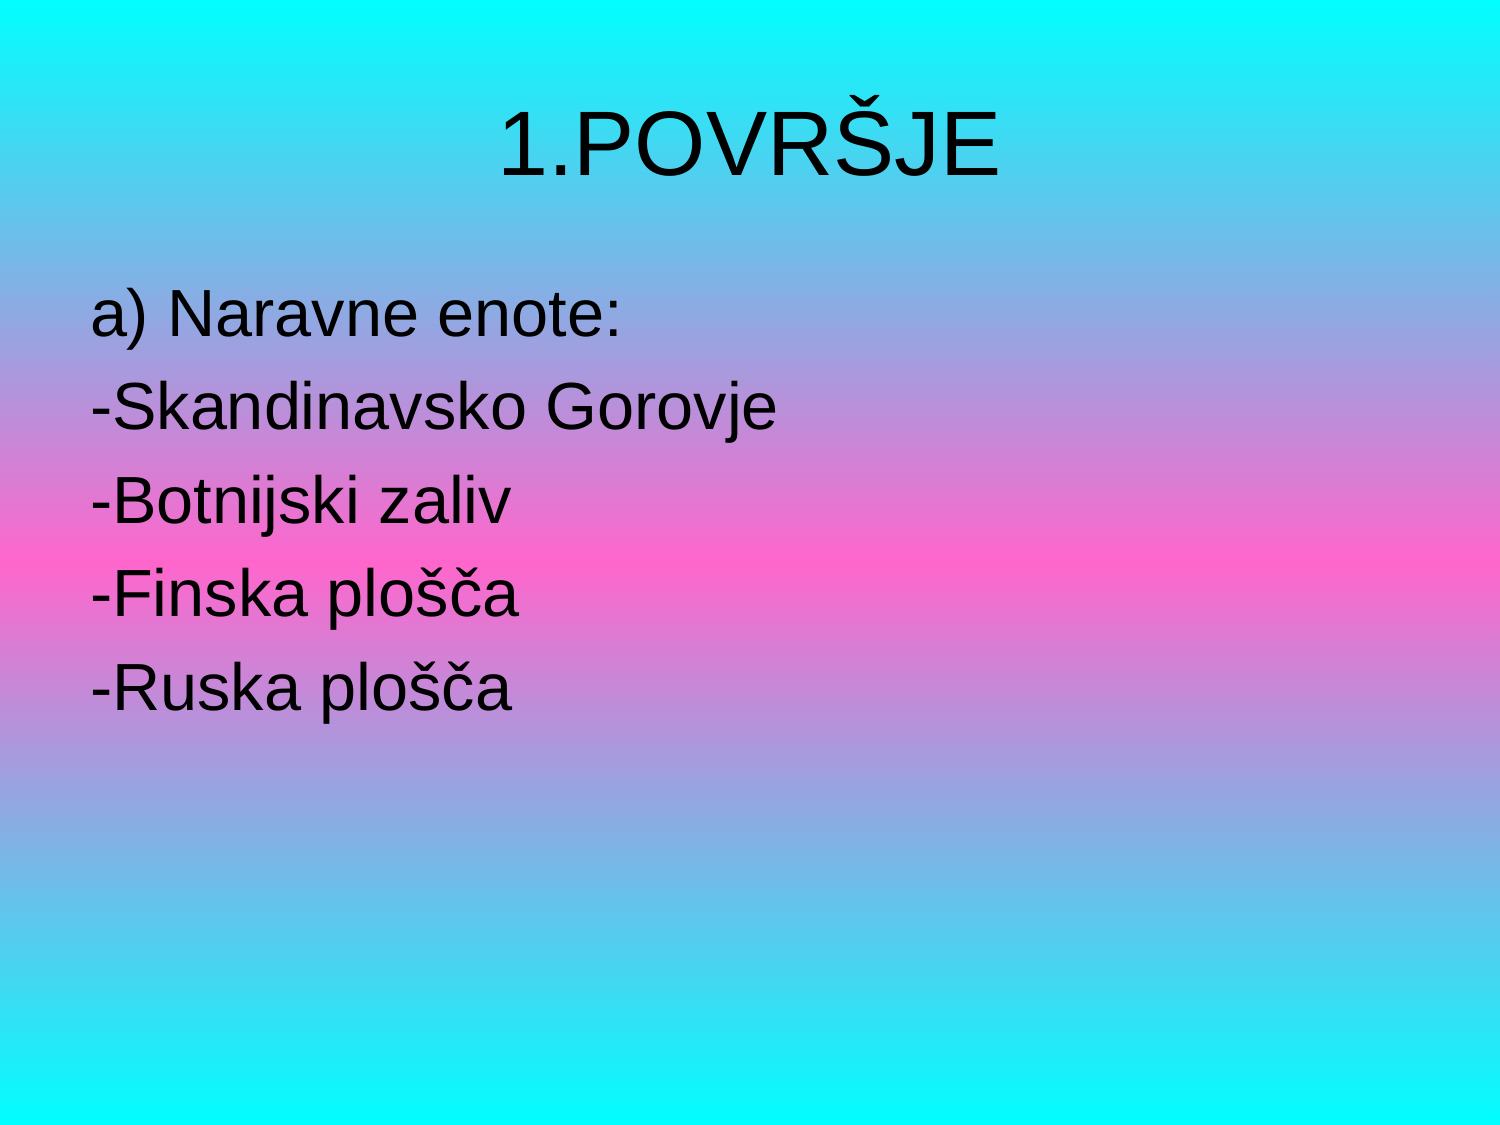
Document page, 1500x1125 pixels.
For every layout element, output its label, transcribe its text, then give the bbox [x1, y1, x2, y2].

title 1.POVRŠJE [75, 45, 1425, 233]
list a) Naravne enote: -Skandinavsko Gorovje -Botnijski zaliv -Finska plošča -Ruska plošča [75, 262, 1425, 1005]
